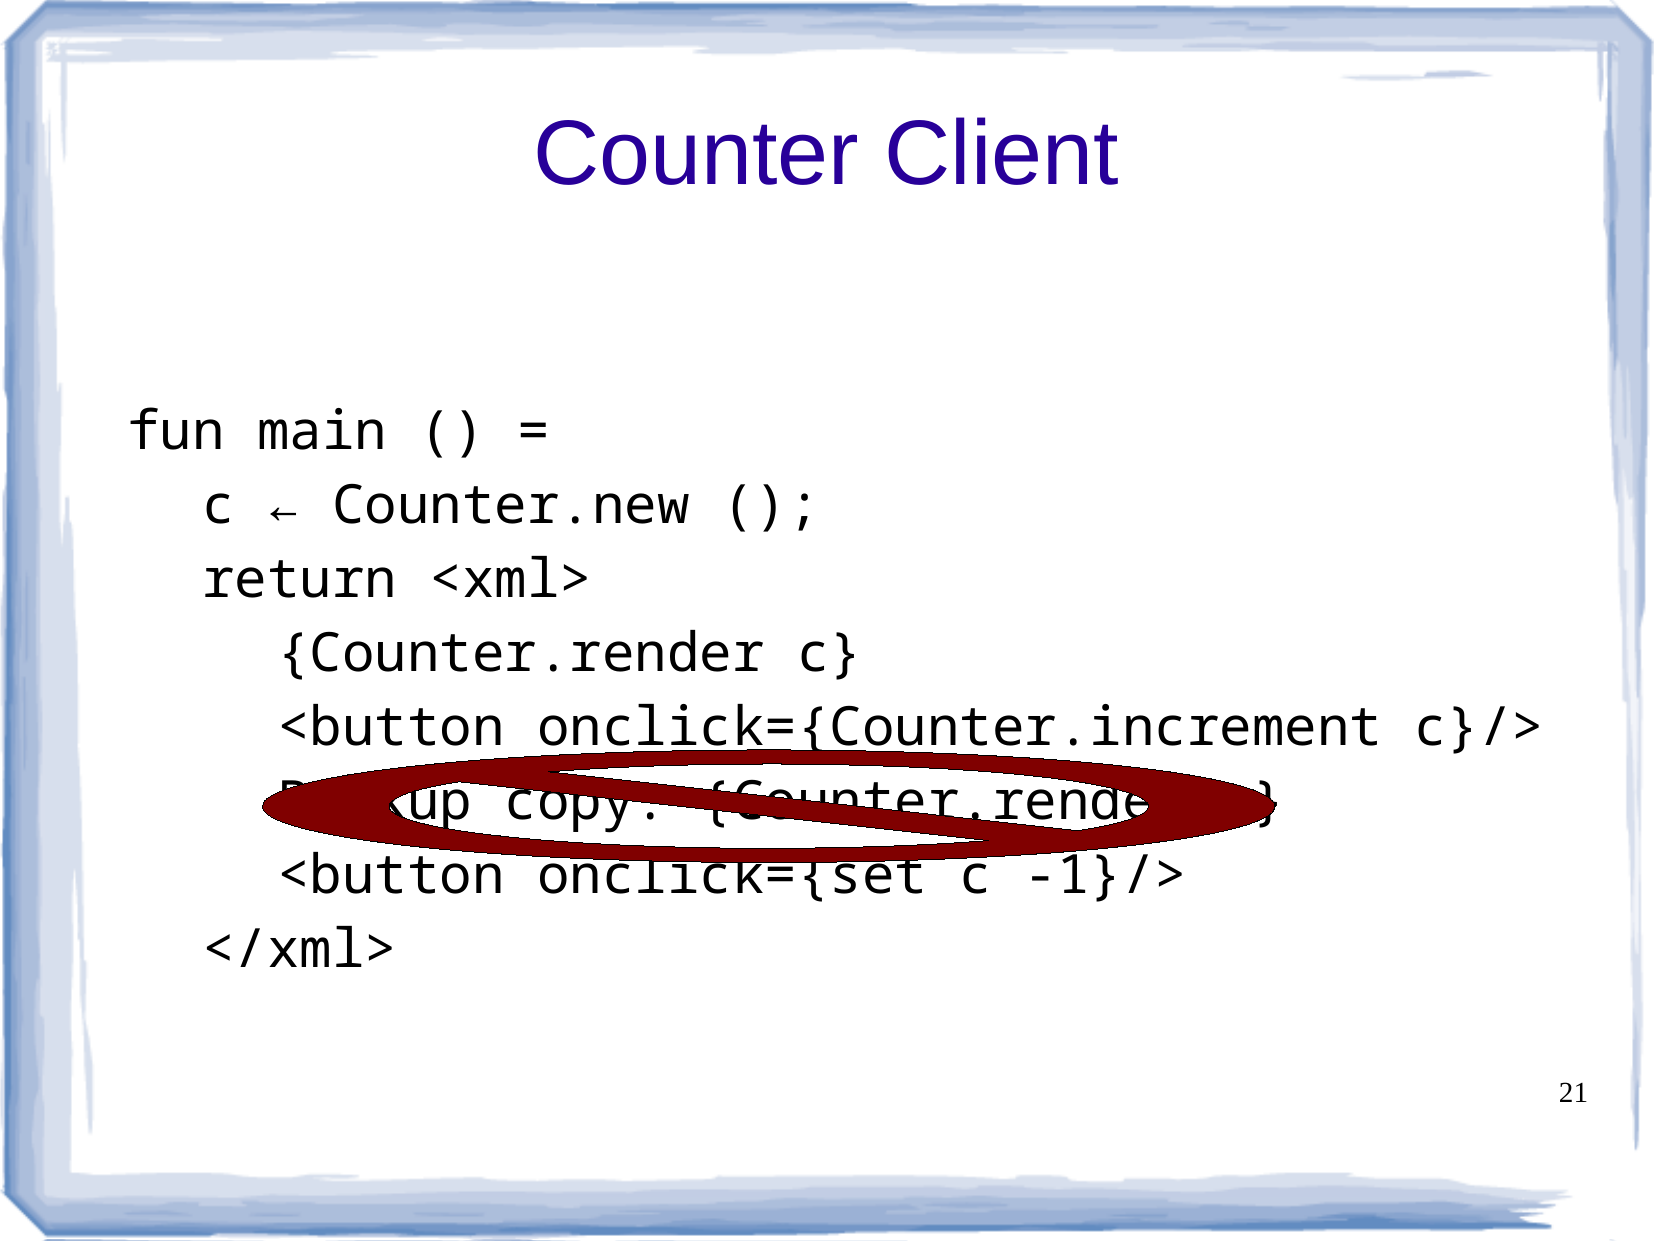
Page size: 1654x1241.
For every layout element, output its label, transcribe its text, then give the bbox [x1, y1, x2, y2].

text_box [262, 749, 1276, 863]
text_box fun main () = c ← Counter.new (); return <xml> {Counter.render c} <button onclick={Counter.increment c}/> Backup copy: {Counter.render c} <button onclick={set c -1}/> </xml> [112, 384, 1576, 904]
title Counter Client [82, 56, 1571, 250]
picture [0, 0, 1654, 1241]
